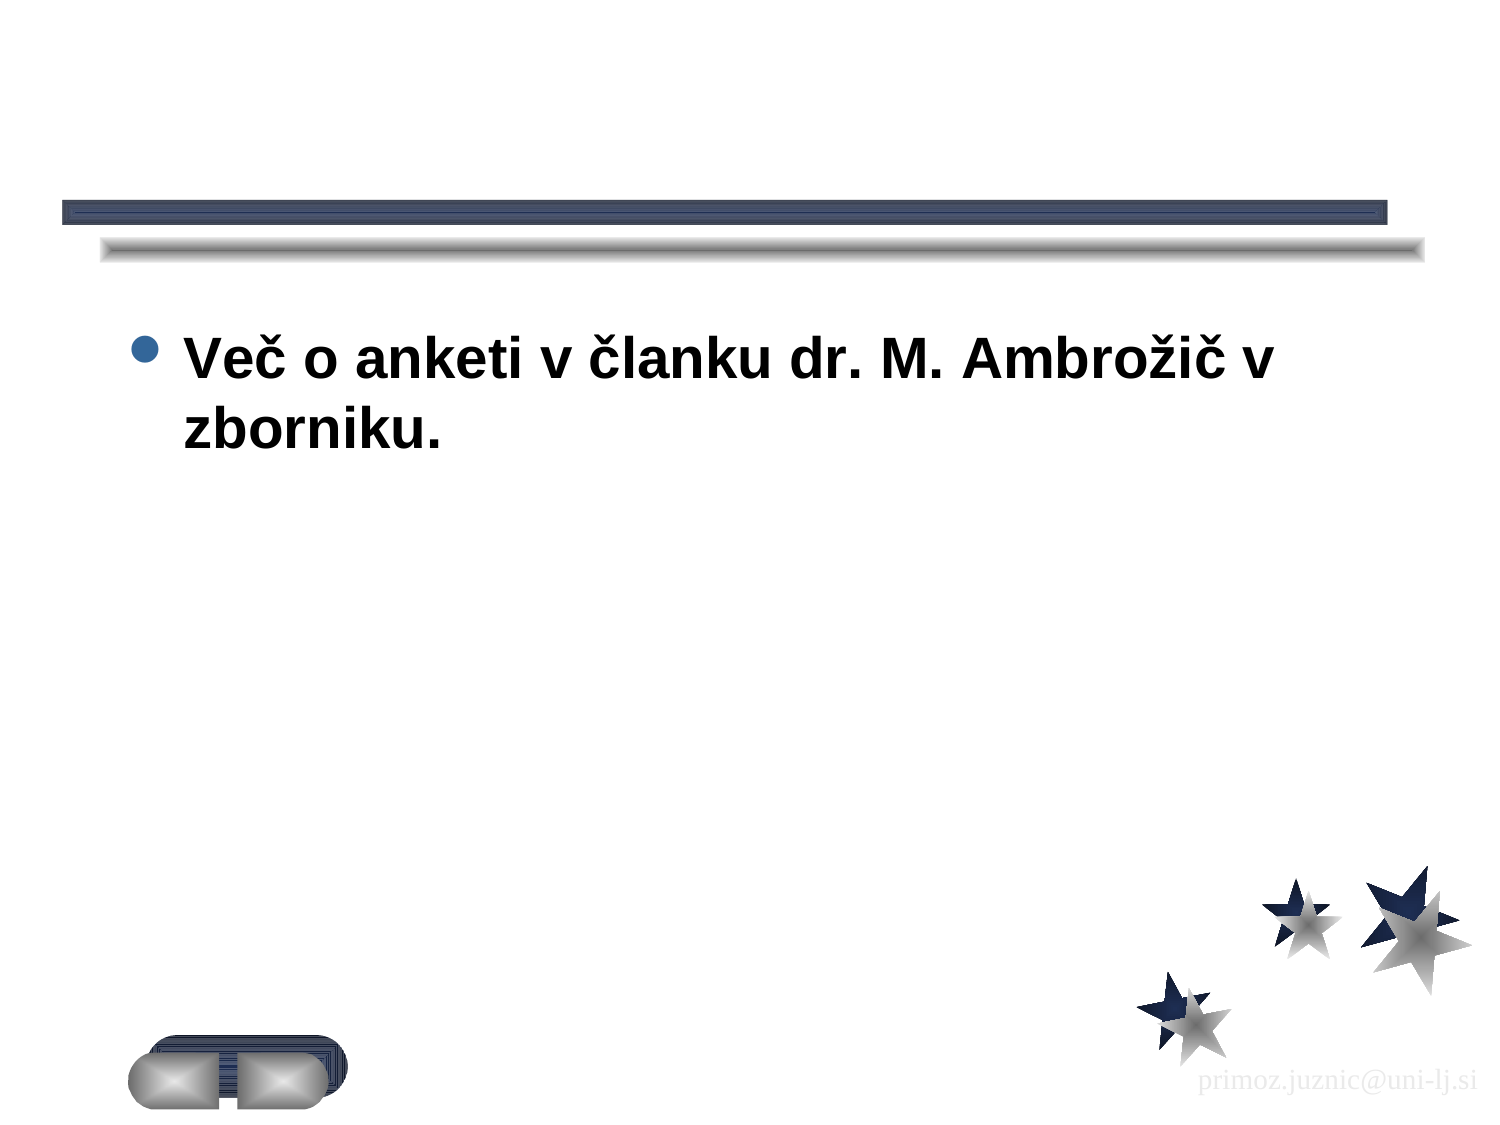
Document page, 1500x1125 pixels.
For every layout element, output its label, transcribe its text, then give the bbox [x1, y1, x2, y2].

list Več o anketi v članku dr. M. Ambrožič v zborniku. [112, 312, 1388, 988]
picture [237, 1052, 329, 1110]
picture [128, 1052, 220, 1110]
